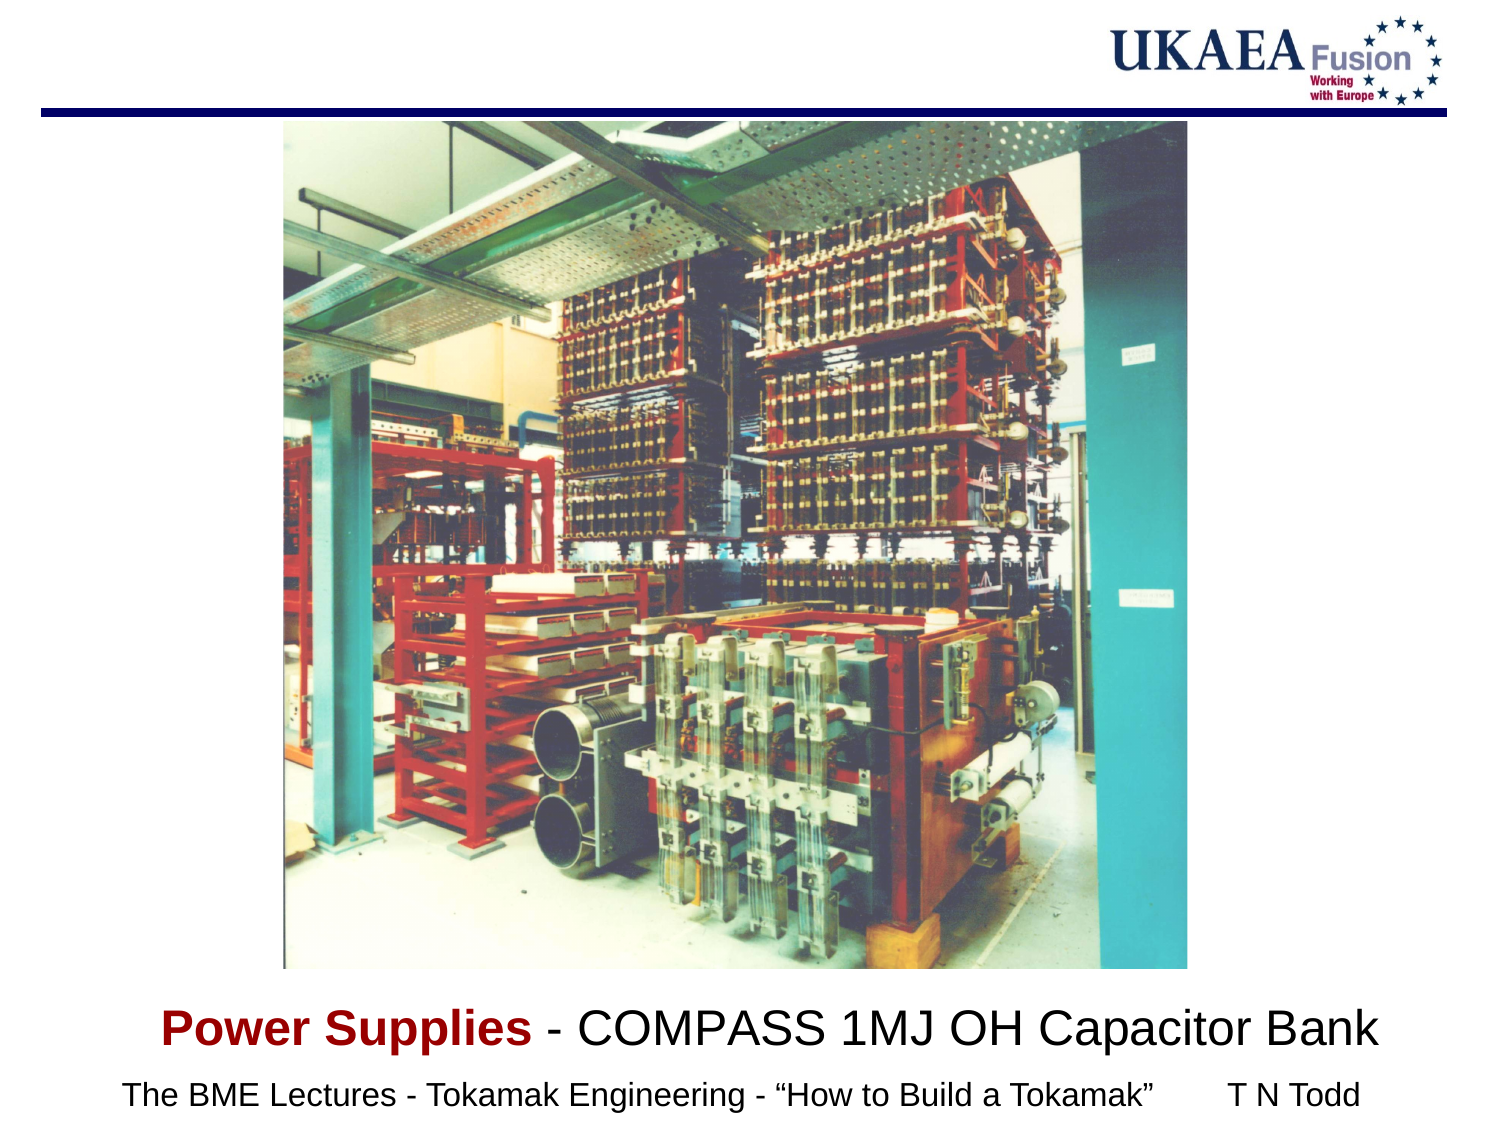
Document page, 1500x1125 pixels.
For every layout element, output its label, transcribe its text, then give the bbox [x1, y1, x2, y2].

text_box Power Supplies - COMPASS 1MJ OH Capacitor Bank [145, 987, 1428, 1064]
picture [283, 121, 1188, 969]
picture [1107, 15, 1443, 106]
